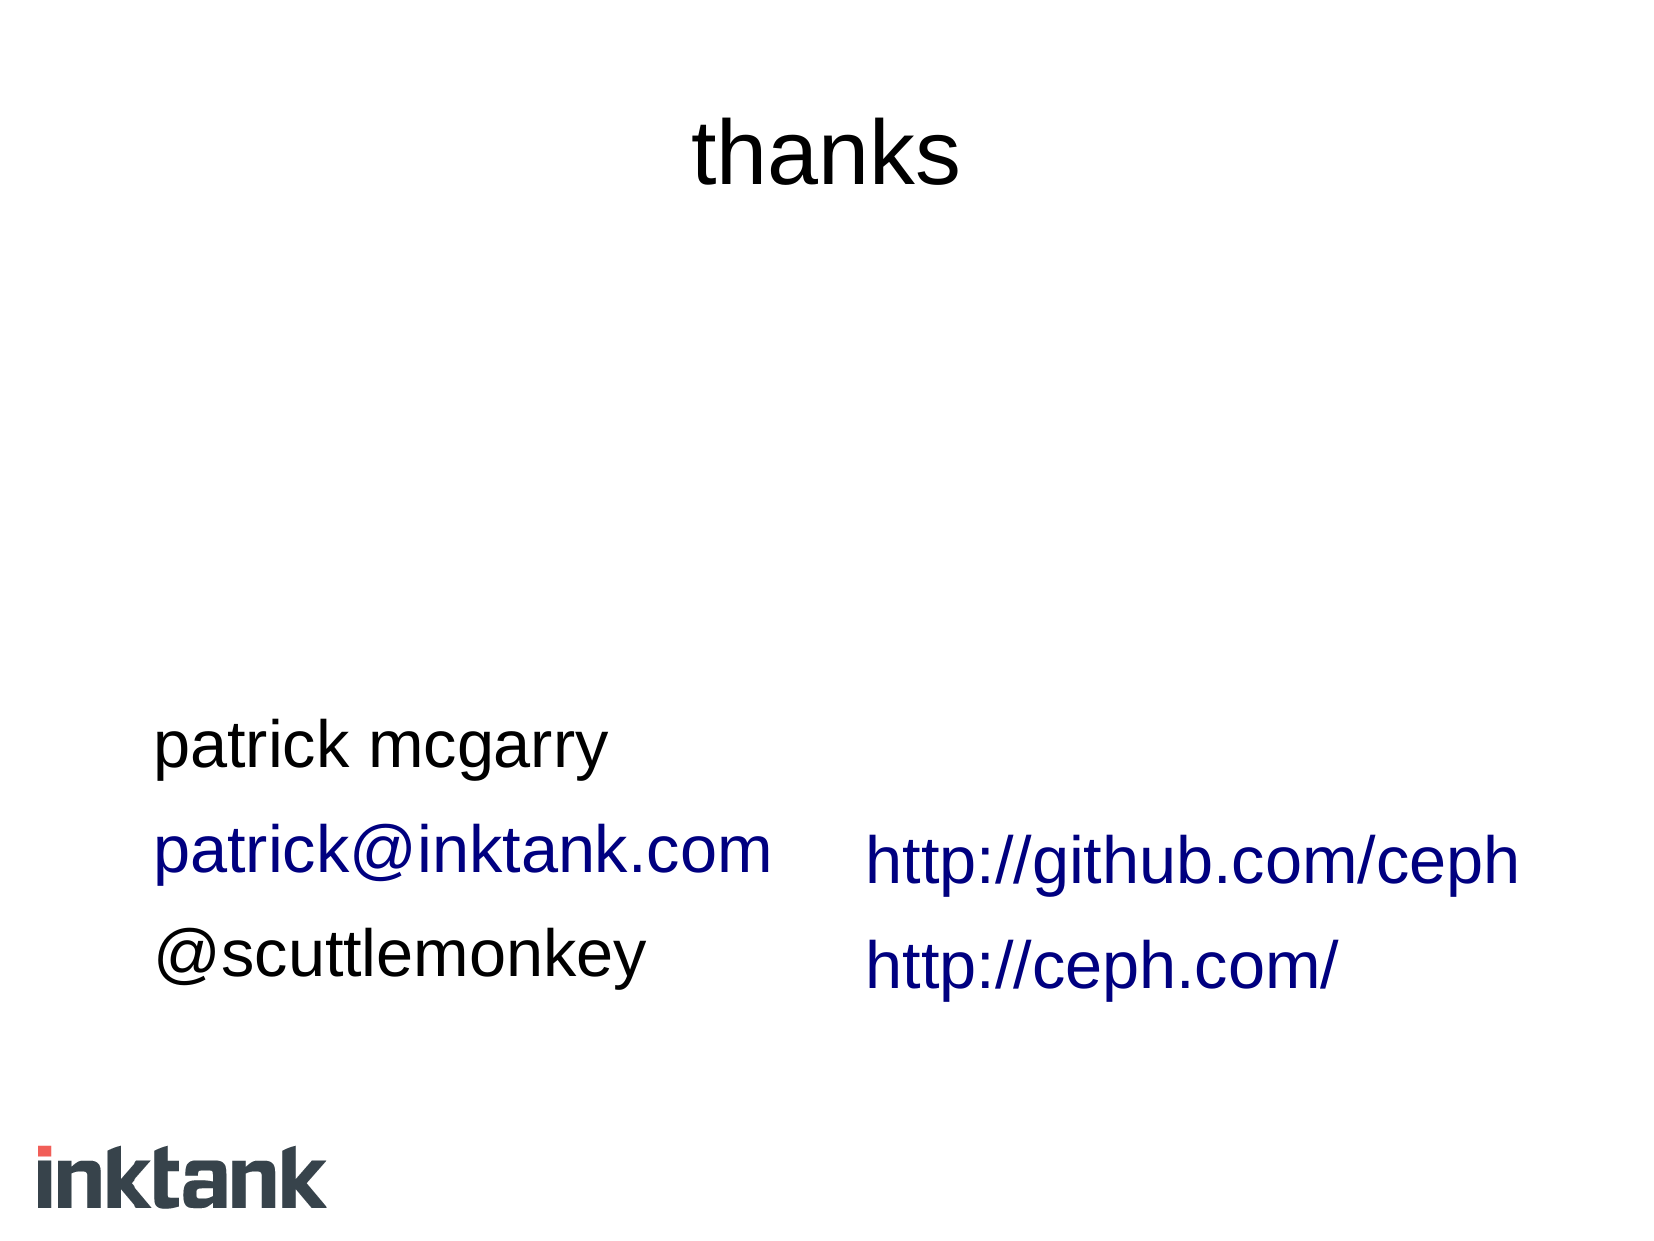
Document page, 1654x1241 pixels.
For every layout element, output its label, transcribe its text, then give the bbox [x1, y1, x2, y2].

list patrick mcgarry patrick@inktank.com @scuttlemonkey [82, 290, 809, 1010]
title thanks [82, 49, 1571, 257]
picture [38, 1145, 327, 1209]
list http://github.com/ceph http://ceph.com/ [795, 302, 1572, 1022]
